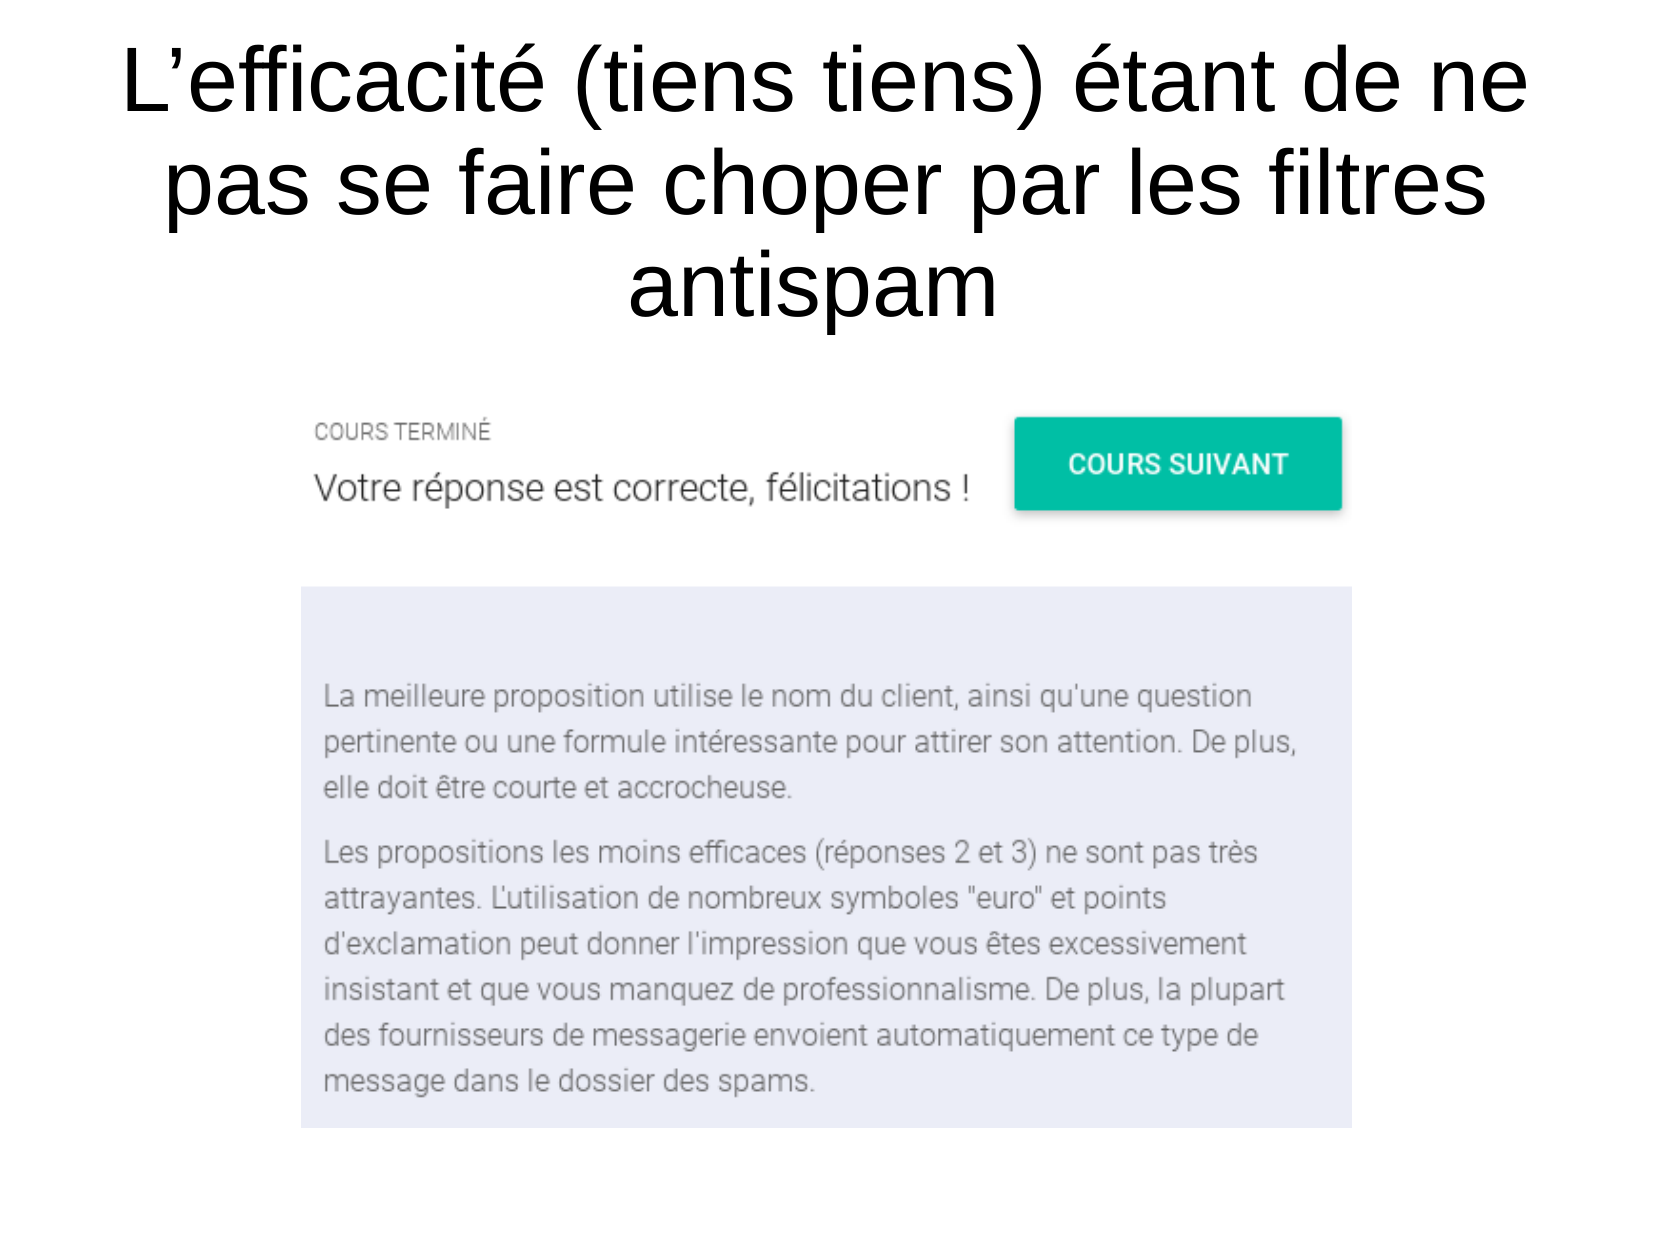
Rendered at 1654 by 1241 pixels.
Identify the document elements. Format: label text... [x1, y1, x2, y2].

title L’efficacité (tiens tiens) étant de ne pas se faire choper par les filtres antispam [82, 28, 1571, 337]
picture [301, 408, 1352, 1128]
